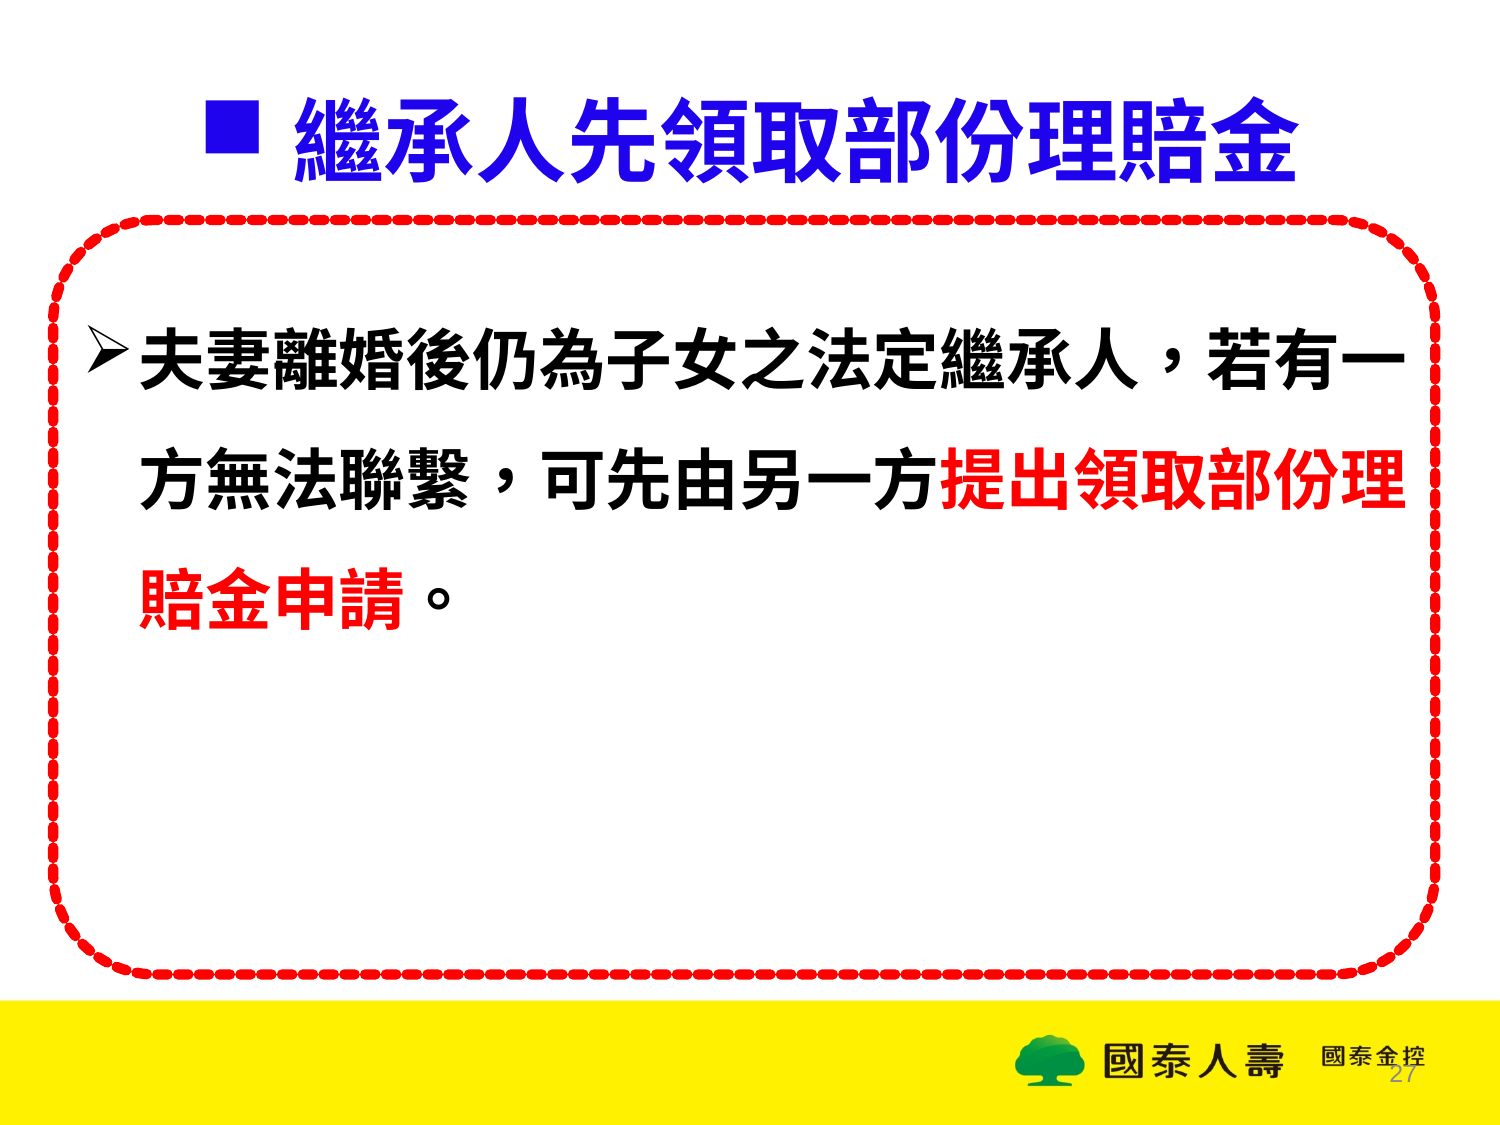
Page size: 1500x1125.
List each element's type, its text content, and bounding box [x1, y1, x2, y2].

text_box <編號> [1074, 1042, 1426, 1103]
title 繼承人先領取部份理賠金 [75, 45, 1426, 233]
picture [0, 0, 1500, 1125]
title 繼承人先領取部份理賠金 [118, 222, 1370, 233]
list 夫妻離婚後仍為子女之法定繼承人，若有一方無法聯繫，可先由另一方提出領取部份理賠金申請。 [75, 262, 1426, 705]
